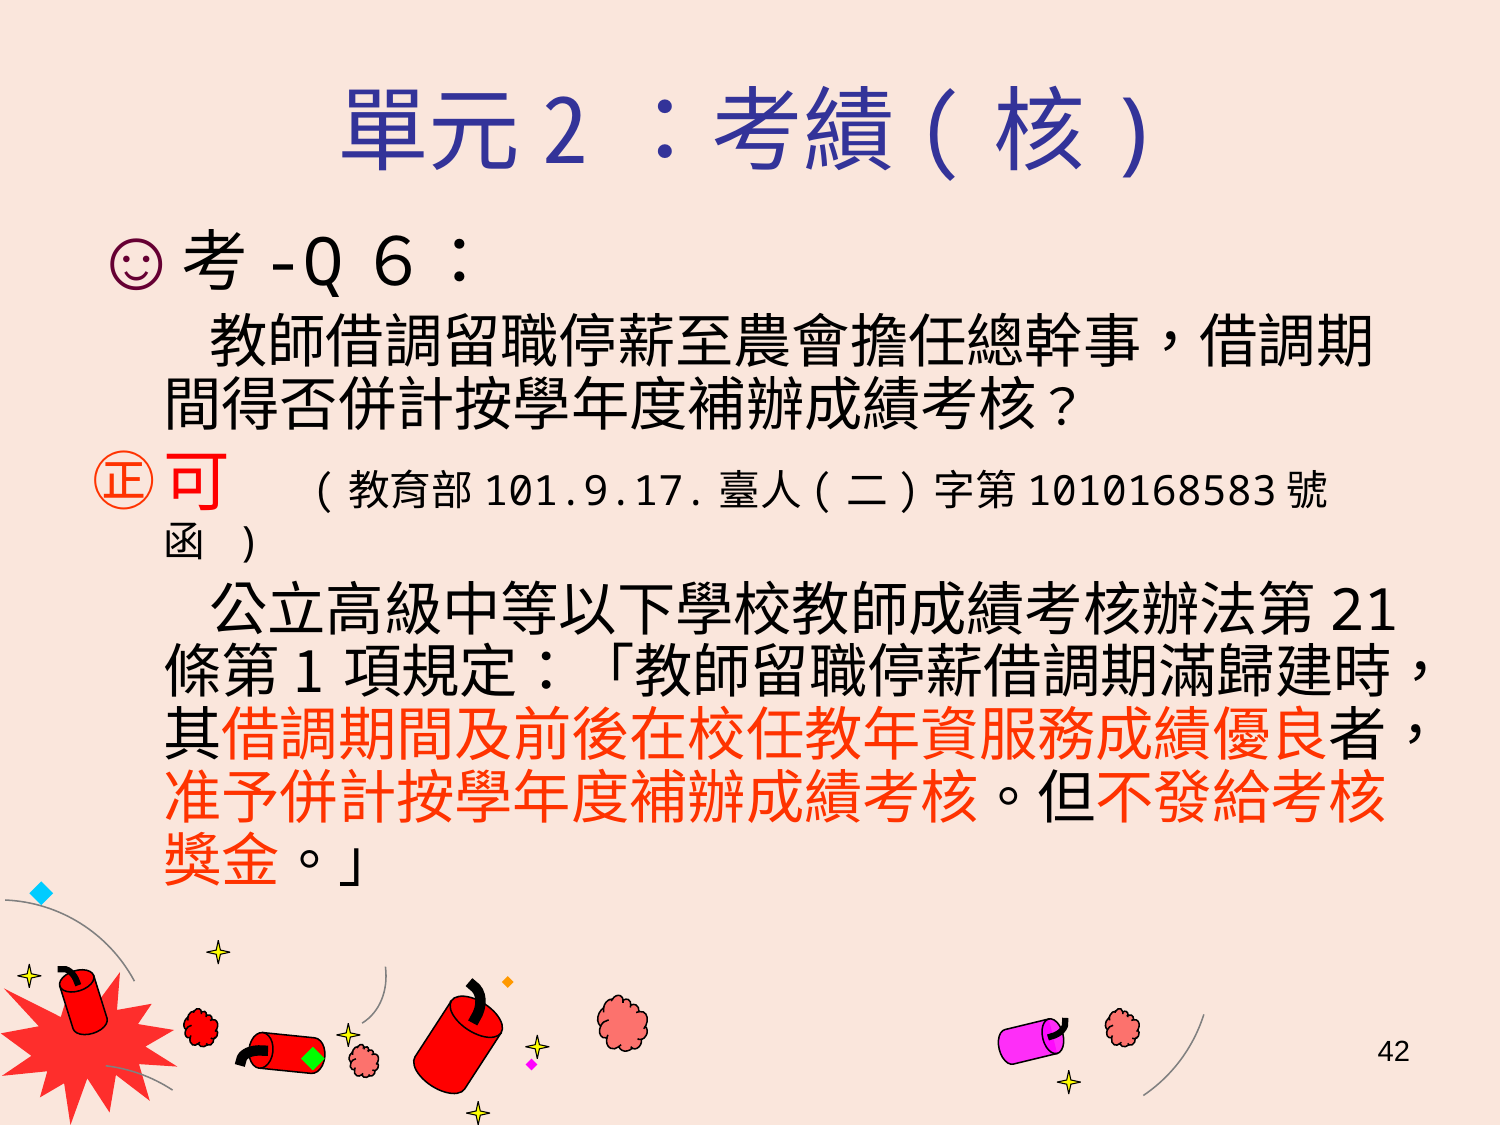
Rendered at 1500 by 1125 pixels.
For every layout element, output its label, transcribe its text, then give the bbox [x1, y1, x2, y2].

title 單元2：考績(核) [75, 45, 1426, 209]
list 考-Q６： 教師借調留職停薪至農會擔任總幹事，借調期間得否併計按學年度補辦成績考核？ 可 (教育部101.9.17.臺人(二)字第1010168583號函 ) 公立高級中等以下學校教師成績考核辦法第21條第1項規定：「教師留職停薪借調期滿歸建時，其借調期間及前後在校任教年資服務成績優良者，准予併計按學年度補辦成績考核。但不發給考核獎金。」 [75, 219, 1426, 929]
text_box <number> [1074, 1024, 1426, 1103]
